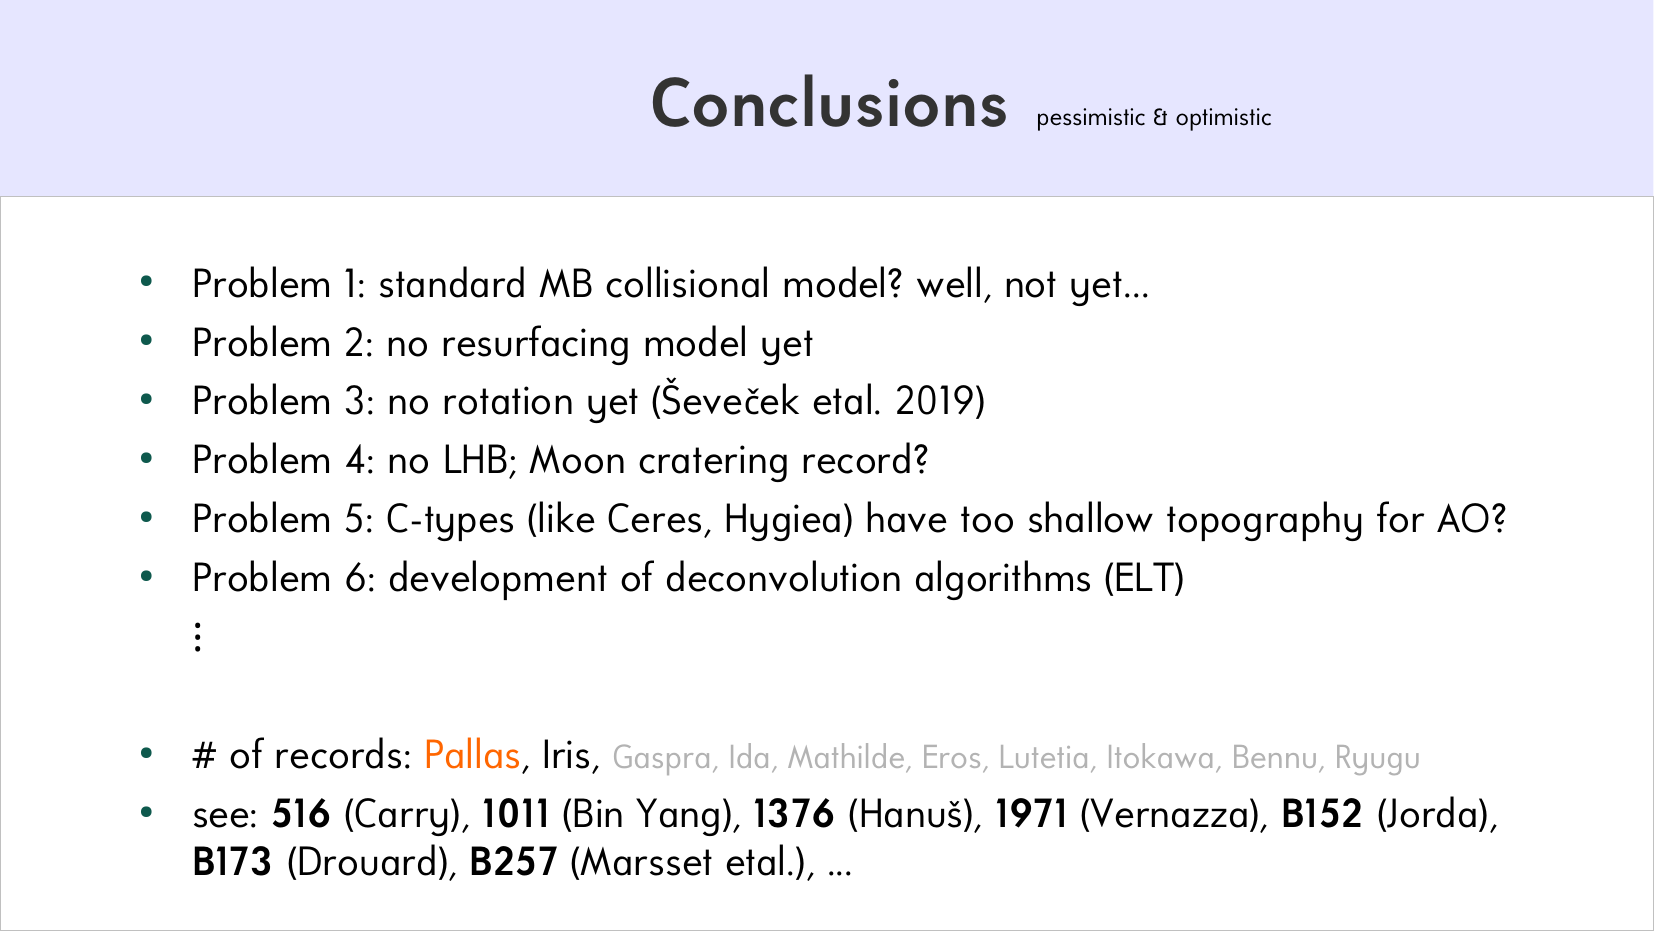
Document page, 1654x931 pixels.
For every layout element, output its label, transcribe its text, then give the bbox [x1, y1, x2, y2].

title Conclusions [124, 23, 1537, 179]
list Problem 1: standard MB collisional model? well, not yet... Problem 2: no resurfacing model yet Problem 3: no rotation yet (Ševeček etal. 2019) Problem 4: no LHB; Moon cratering record? Problem 5: C-types (like Ceres, Hygiea) have too shallow topography for AO? Problem 6: development of deconvolution algorithms (ELT) ⁝ # of records: Pallas, Iris, Gaspra, Ida, Mathilde, Eros, Lutetia, Itokawa, Bennu, Ryugu see: 516 (Carry), 1011 (Bin Yang), 1376 (Hanuš), 1971 (Vernazza), B152 (Jorda), B173 (Drouard), B257 (Marsset etal.), ... [121, 258, 1621, 886]
text_box pessimistic & optimistic [1021, 94, 1288, 139]
